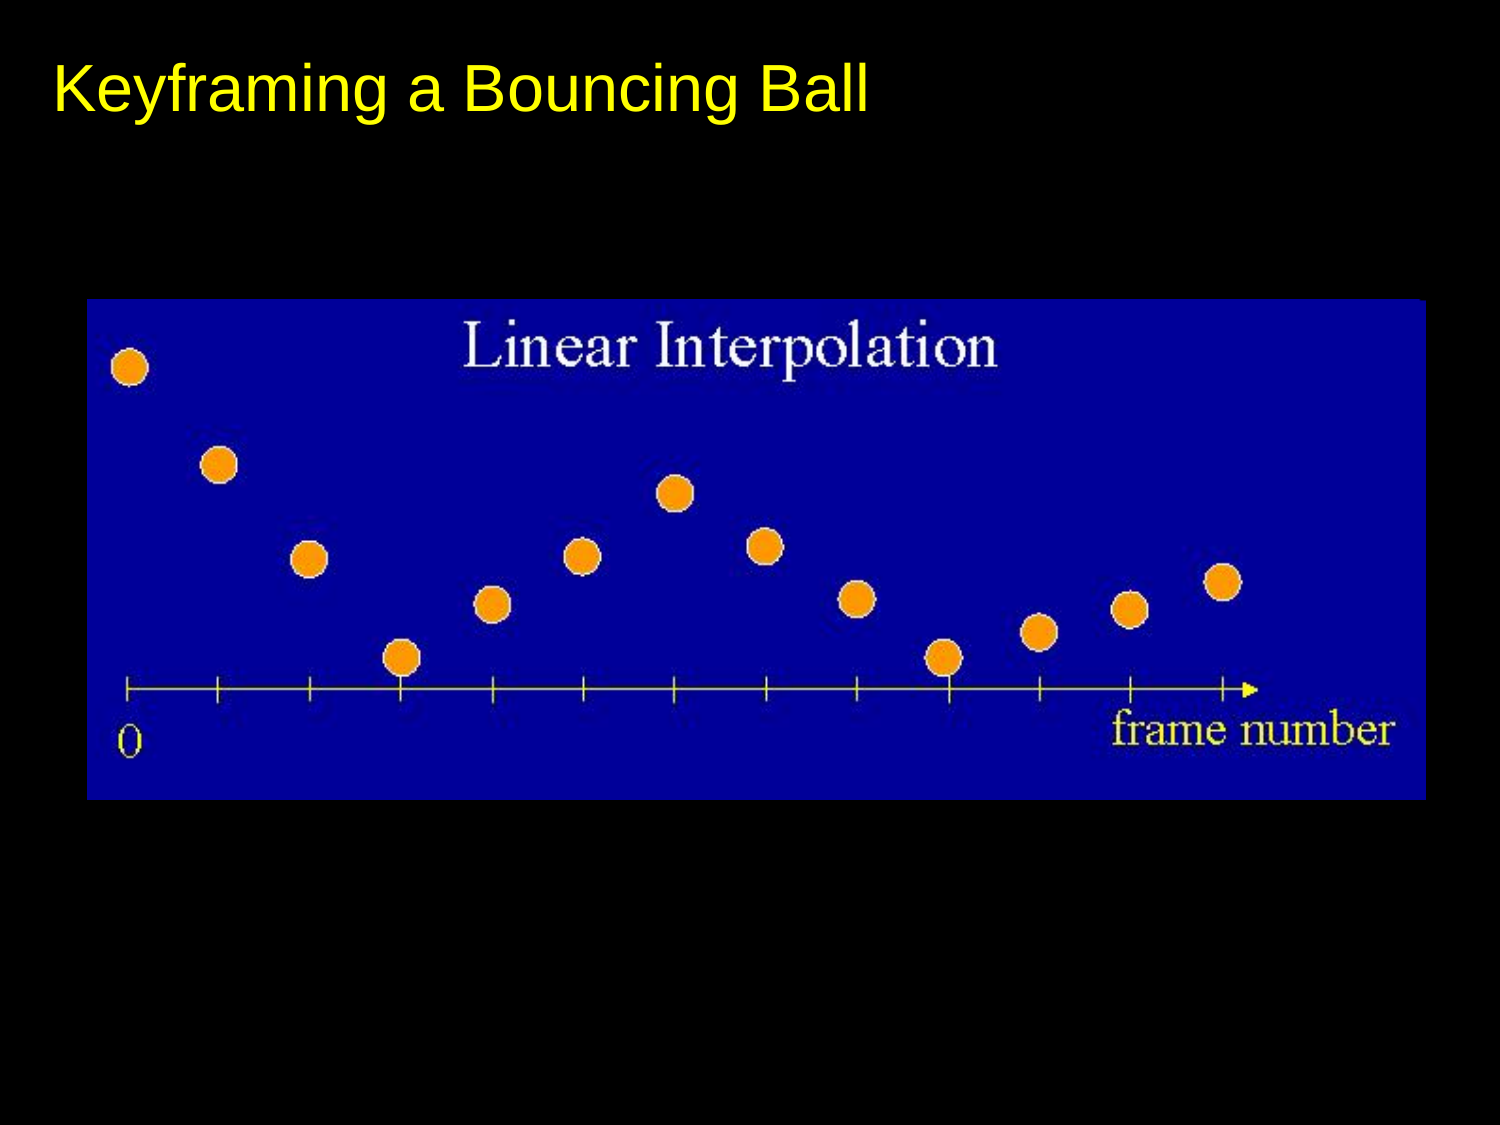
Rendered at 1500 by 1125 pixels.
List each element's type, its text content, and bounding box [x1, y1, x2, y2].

text_box Keyframing a Bouncing Ball [37, 37, 886, 133]
picture [87, 299, 1426, 800]
